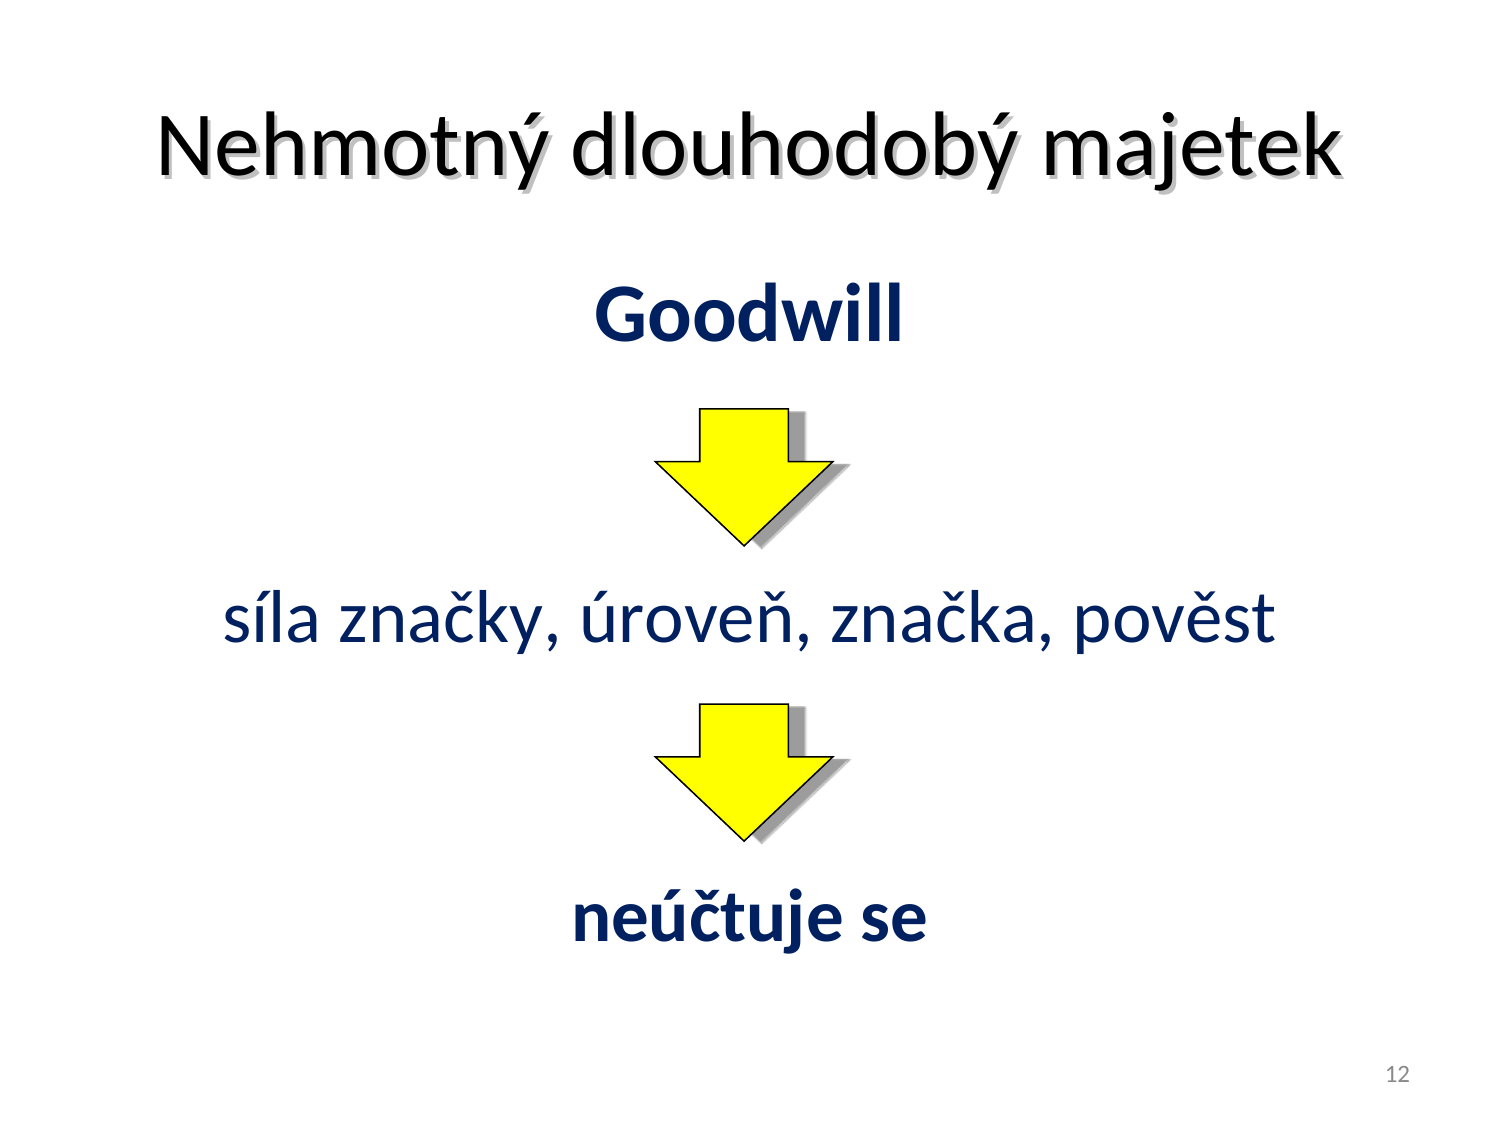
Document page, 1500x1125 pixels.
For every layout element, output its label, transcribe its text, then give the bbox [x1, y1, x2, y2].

text_box [655, 704, 833, 842]
list Goodwill síla značky, úroveň, značka, pověst neúčtuje se [75, 262, 1426, 1066]
text_box [655, 408, 833, 546]
title Nehmotný dlouhodobý majetek [75, 45, 1426, 233]
text_box <číslo> [1074, 1042, 1426, 1103]
